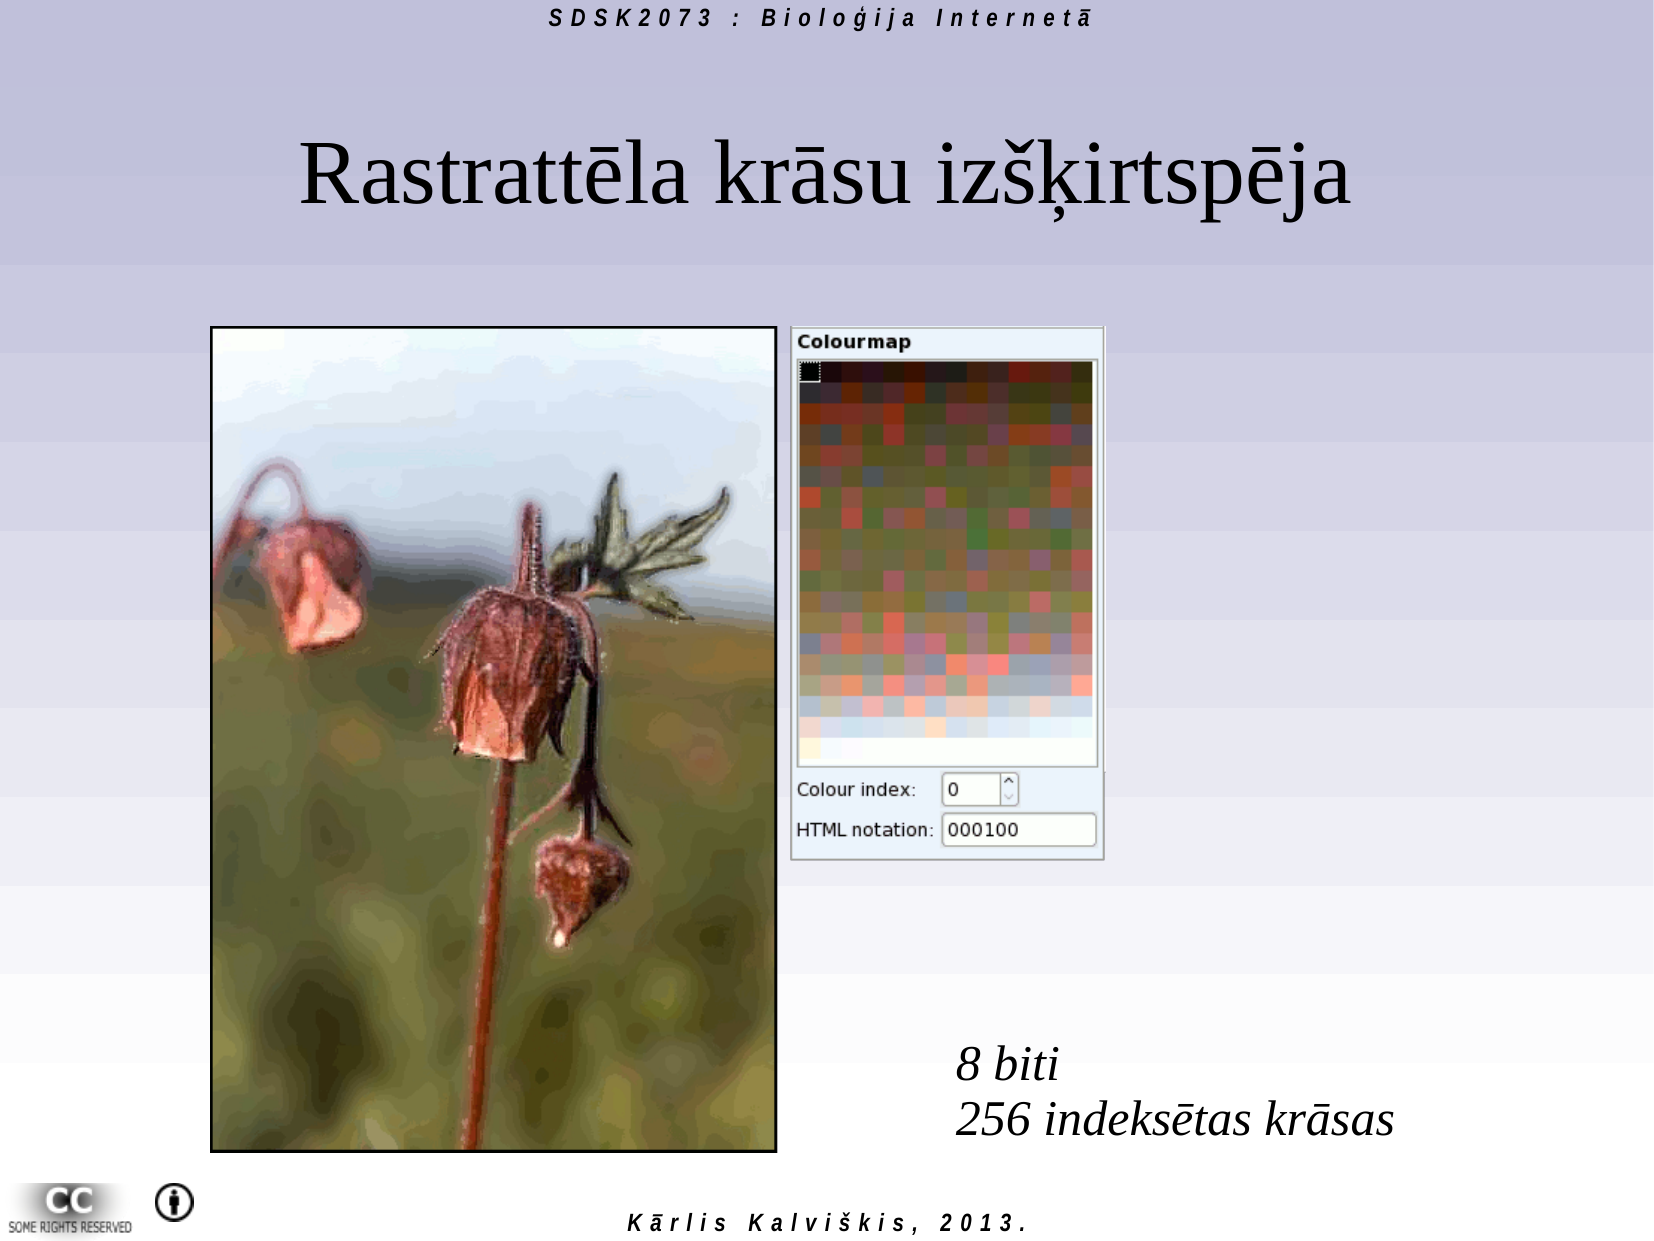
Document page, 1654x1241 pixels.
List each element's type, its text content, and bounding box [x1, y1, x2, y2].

text_box 8 biti 256 indeksētas krāsas [955, 1036, 1396, 1147]
title Rastrattēla krāsu izšķirtspēja [29, 49, 1625, 296]
picture [0, 0, 1654, 1241]
